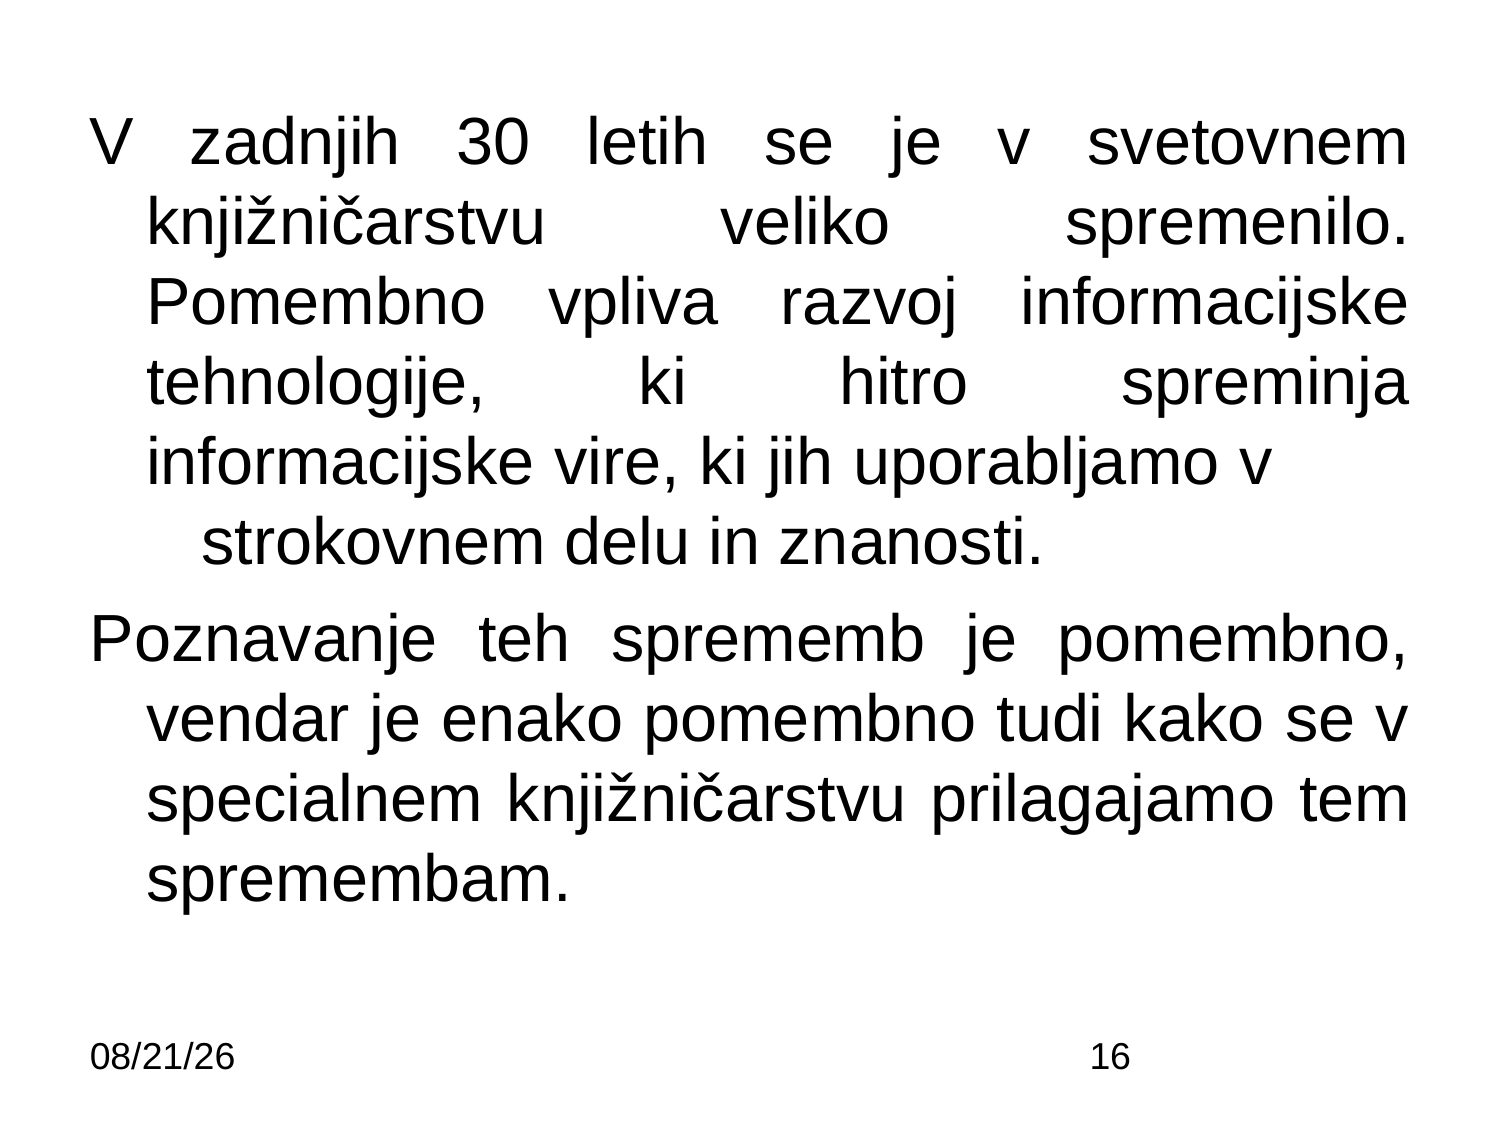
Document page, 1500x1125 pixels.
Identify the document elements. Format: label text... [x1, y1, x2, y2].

list V zadnjih 30 letih se je v svetovnem knjižničarstvu veliko spremenilo. Pomembno vpliva razvoj informacijske tehnologije, ki hitro spreminja informacijske vire, ki jih uporabljamo v strokovnem delu in znanosti. Poznavanje teh sprememb je pomembno, vendar je enako pomembno tudi kako se v specialnem knjižničarstvu prilagajamo tem spremembam. [75, 90, 1426, 1019]
